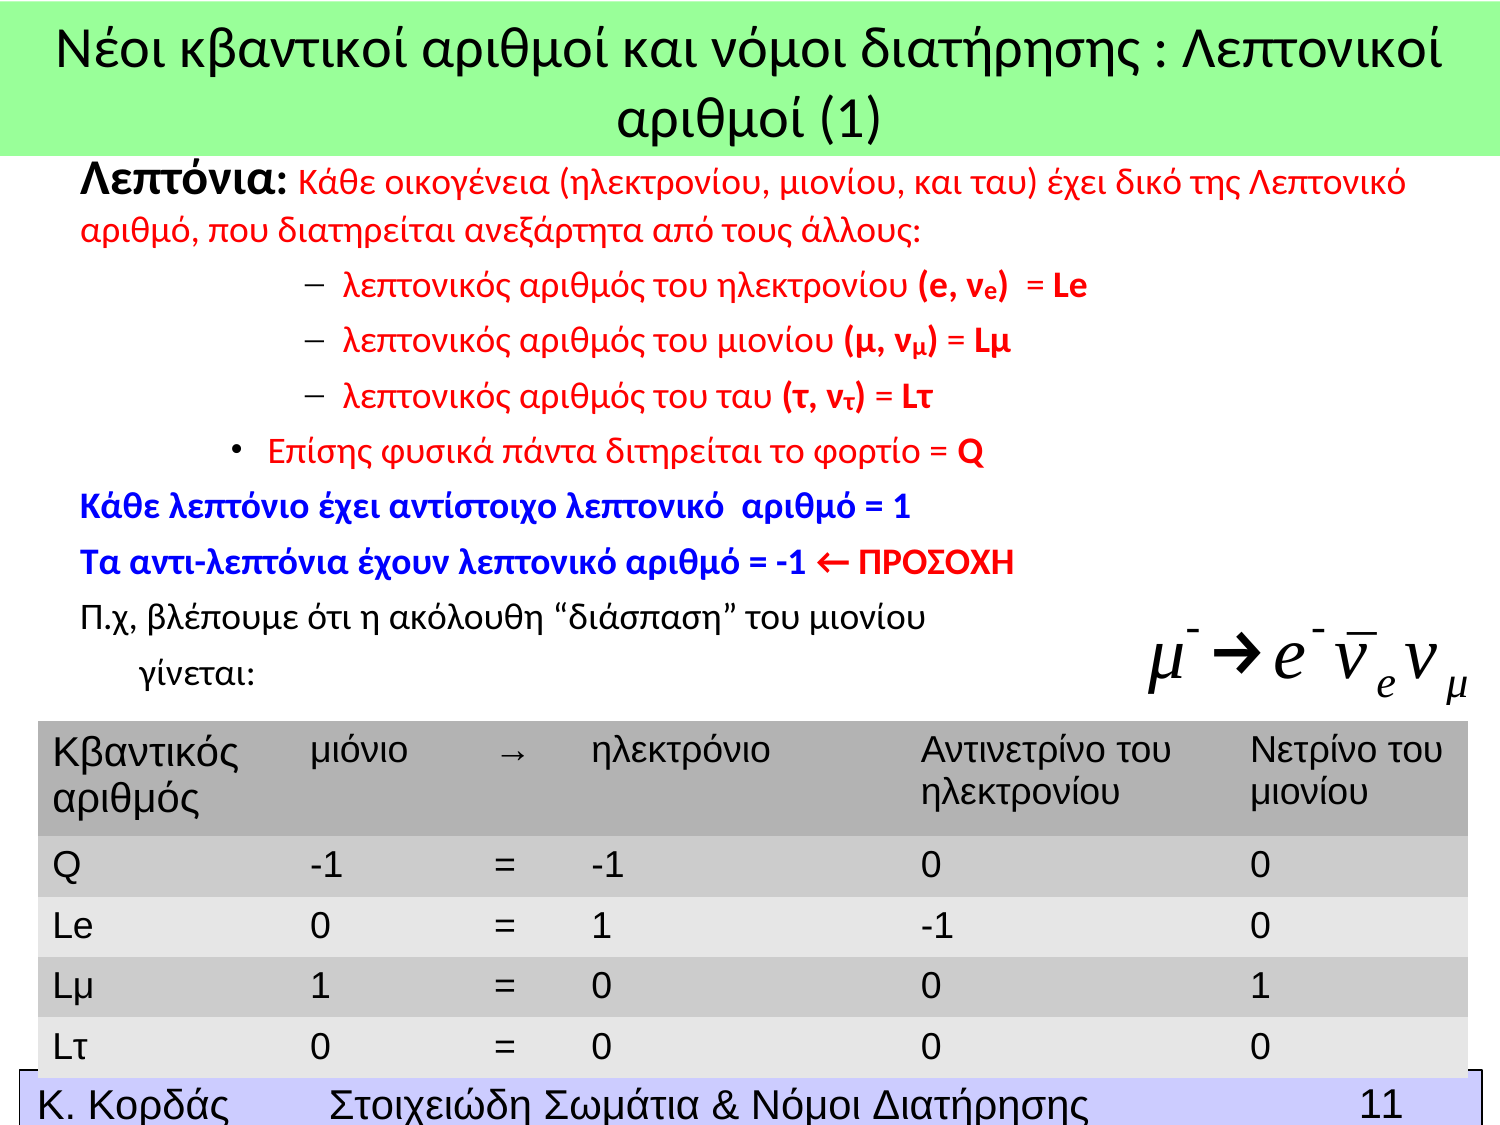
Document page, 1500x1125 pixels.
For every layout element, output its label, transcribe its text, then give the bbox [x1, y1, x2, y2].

table_cell 0 [577, 1017, 906, 1078]
table_cell 0 [906, 1017, 1235, 1078]
table_cell 0 [577, 957, 906, 1017]
table_cell 1 [577, 897, 906, 957]
table_cell 0 [906, 957, 1235, 1017]
table_header Αντινετρίνο του ηλεκτρονίου [906, 721, 1235, 836]
table_header → [479, 721, 577, 836]
table_cell 0 [1235, 897, 1468, 957]
table_cell = [479, 897, 577, 957]
table_header Κβαντικός αριθμός [38, 721, 296, 836]
table_cell Lμ [38, 957, 296, 1017]
table_cell 0 [1235, 1017, 1468, 1078]
table_cell = [479, 836, 577, 897]
table_cell -1 [577, 836, 906, 897]
table_cell -1 [296, 836, 479, 897]
table_cell 0 [296, 897, 479, 957]
table_cell Lτ [38, 1017, 296, 1078]
table_header Νετρίνο του μιονίου [1235, 721, 1468, 836]
table_header μιόνιο [296, 721, 479, 836]
table_cell = [479, 1017, 577, 1078]
table_header ηλεκτρόνιο [577, 721, 906, 836]
table_cell 0 [1235, 836, 1468, 897]
table_cell 1 [296, 957, 479, 1017]
text_box Νέοι κβαντικοί αριθμοί και νόμοι διατήρησης : Λεπτονικοί αριθμοί (1) [0, 1, 1500, 156]
table_cell 0 [296, 1017, 479, 1078]
table_cell 1 [1235, 957, 1468, 1017]
table_cell = [479, 957, 577, 1017]
text_box Λεπτόνια: Κάθε οικογένεια (ηλεκτρονίου, μιονίου, και ταυ) έχει δικό της Λεπτονικό αριθμό, που διατηρείται ανεξάρτητα από τους άλλους: λεπτονικός αριθμός του ηλεκτρονίου (e, νe) = Le λεπτονικός αριθμός του μιονίου (μ, νμ) = Lμ λεπτονικός αριθμός του ταυ (τ, ντ) = Lτ Επίσης φυσικά πάντα διτηρείται το φορτίο = Q Κάθε λεπτόνιο έχει αντίστοιχο λεπτονικό αριθμό = 1 Tα αντι-λεπτόνια έχουν λεπτονικό αριθμό = -1 ← ΠΡΟΣΟΧΗ Π.χ, βλέπουμε ότι η ακόλουθη “διάσπαση” του μιονίου γίνεται: [64, 137, 1489, 995]
chart [1125, 600, 1489, 706]
table_cell 0 [906, 836, 1235, 897]
table_cell Q [38, 836, 296, 897]
table_cell Le [38, 897, 296, 957]
table_cell -1 [906, 897, 1235, 957]
